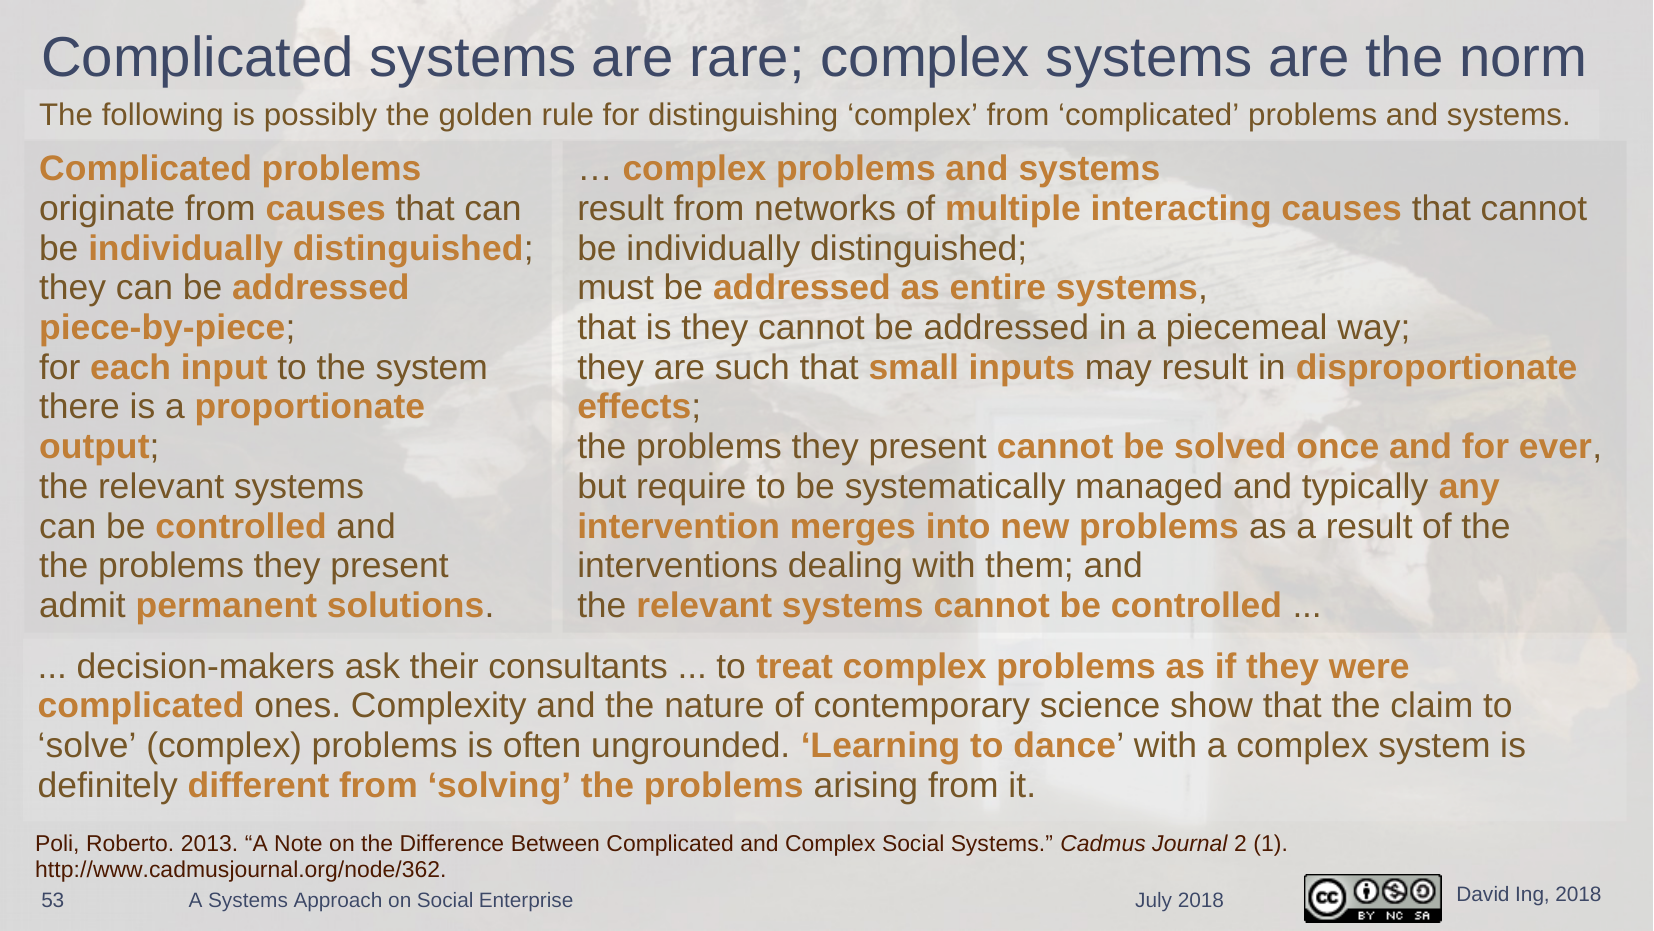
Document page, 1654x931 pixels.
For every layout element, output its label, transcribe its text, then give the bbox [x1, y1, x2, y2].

text_box The following is possibly the golden rule for distinguishing ‘complex’ from ‘complicated’ problems and systems. [24, 89, 1600, 139]
text_box … complex problems and systems result from networks of multiple interacting causes that cannot be individually distinguished; must be addressed as entire systems, that is they cannot be addressed in a piecemeal way; they are such that small inputs may result in disproportionate effects; the problems they present cannot be solved once and for ever, but require to be systematically managed and typically any intervention merges into new problems as a result of the interventions dealing with them; and the relevant systems cannot be controlled ... [562, 140, 1627, 633]
text_box Poli, Roberto. 2013. “A Note on the Difference Between Complicated and Complex Social Systems.” Cadmus Journal 2 (1). http://www.cadmusjournal.org/node/362. [20, 823, 1552, 890]
picture [1304, 890, 1442, 923]
text_box Complicated problems originate from causes that can be individually distinguished; they can be ad­dress­­ed piece-by-piece; for each input to the system there is a proportionate output; the relevant systems can be controlled and the problems they present admit permanent solutions. [24, 140, 552, 633]
text_box ... decision-makers ask their consultants ... to treat complex problems as if they were complicated ones. Complexity and the nature of contemporary science show that the claim to ‘solve’ (complex) problems is often ungrounded. ‘Learning to dance’ with a complex system is definitely different from ‘solving’ the problems arising from it. [23, 638, 1627, 822]
title Complicated systems are rare; complex systems are the norm [41, 30, 1613, 126]
table_cell Pursuits: [0, 0, 1653, 931]
